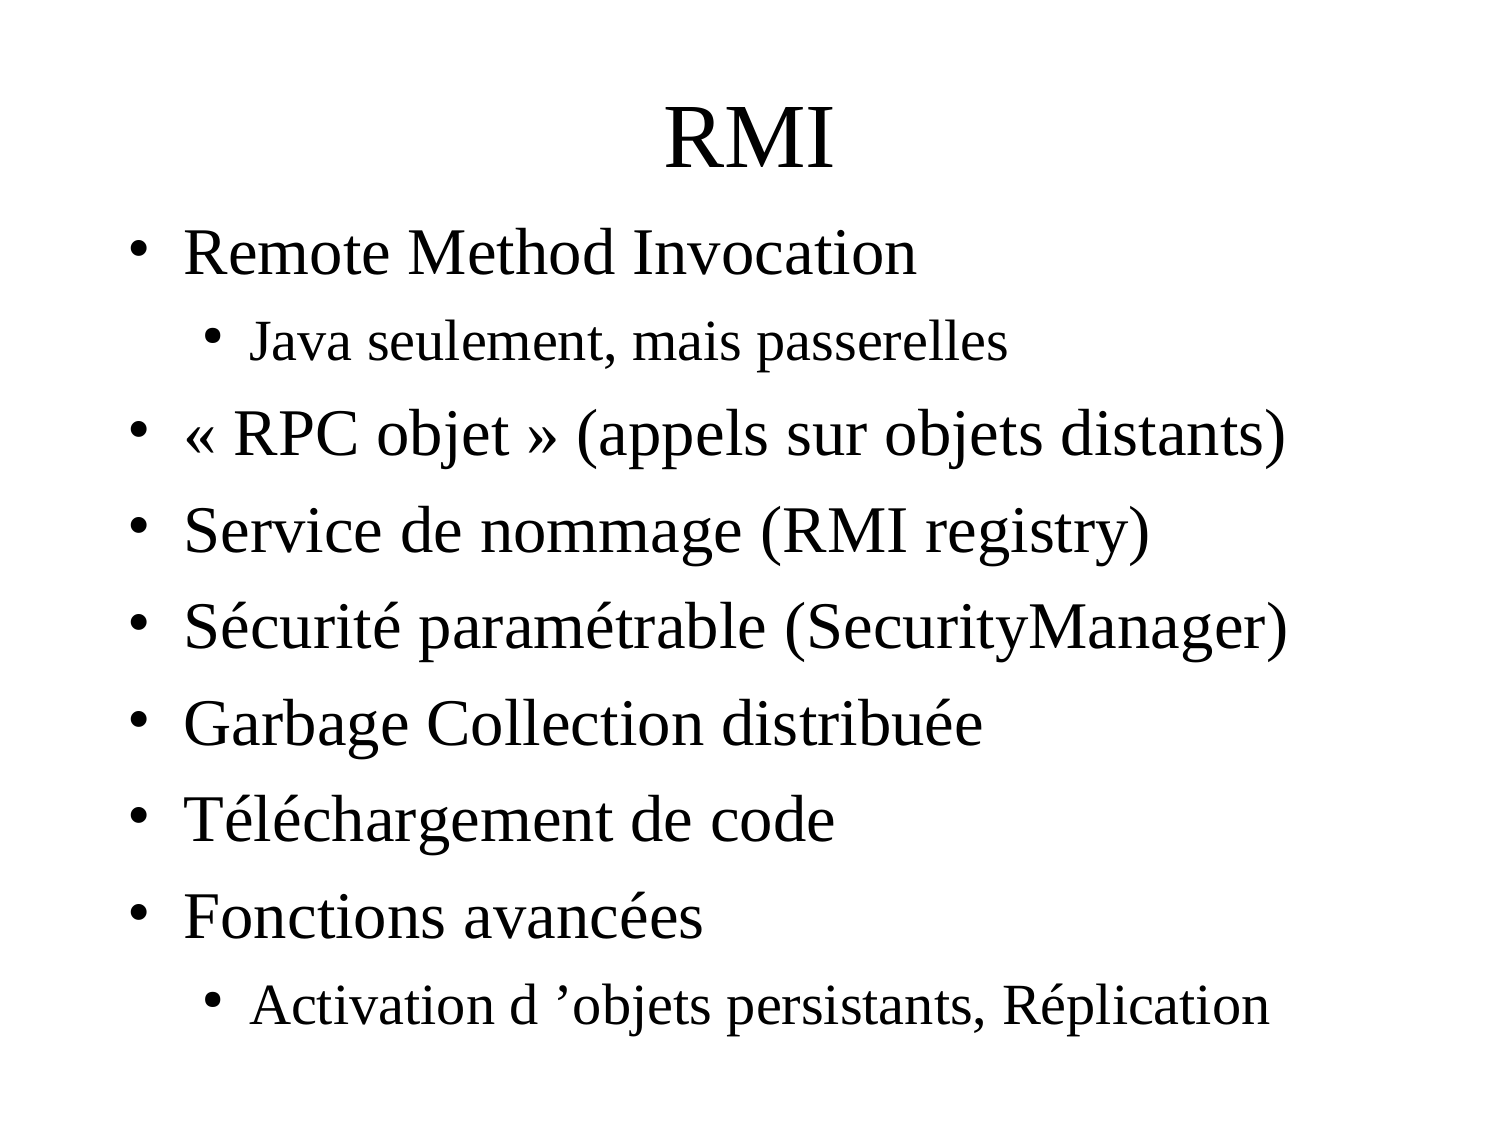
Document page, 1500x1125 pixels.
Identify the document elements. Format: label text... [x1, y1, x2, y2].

text_box RMI [112, 37, 1388, 199]
text_box Remote Method Invocation Java seulement, mais passerelles « RPC objet » (appels sur objets distants) Service de nommage (RMI registry) Sécurité paramétrable (SecurityManager) Garbage Collection distribuée Téléchargement de code Fonctions avancées Activation d ’objets persistants, Réplication [112, 199, 1388, 1038]
